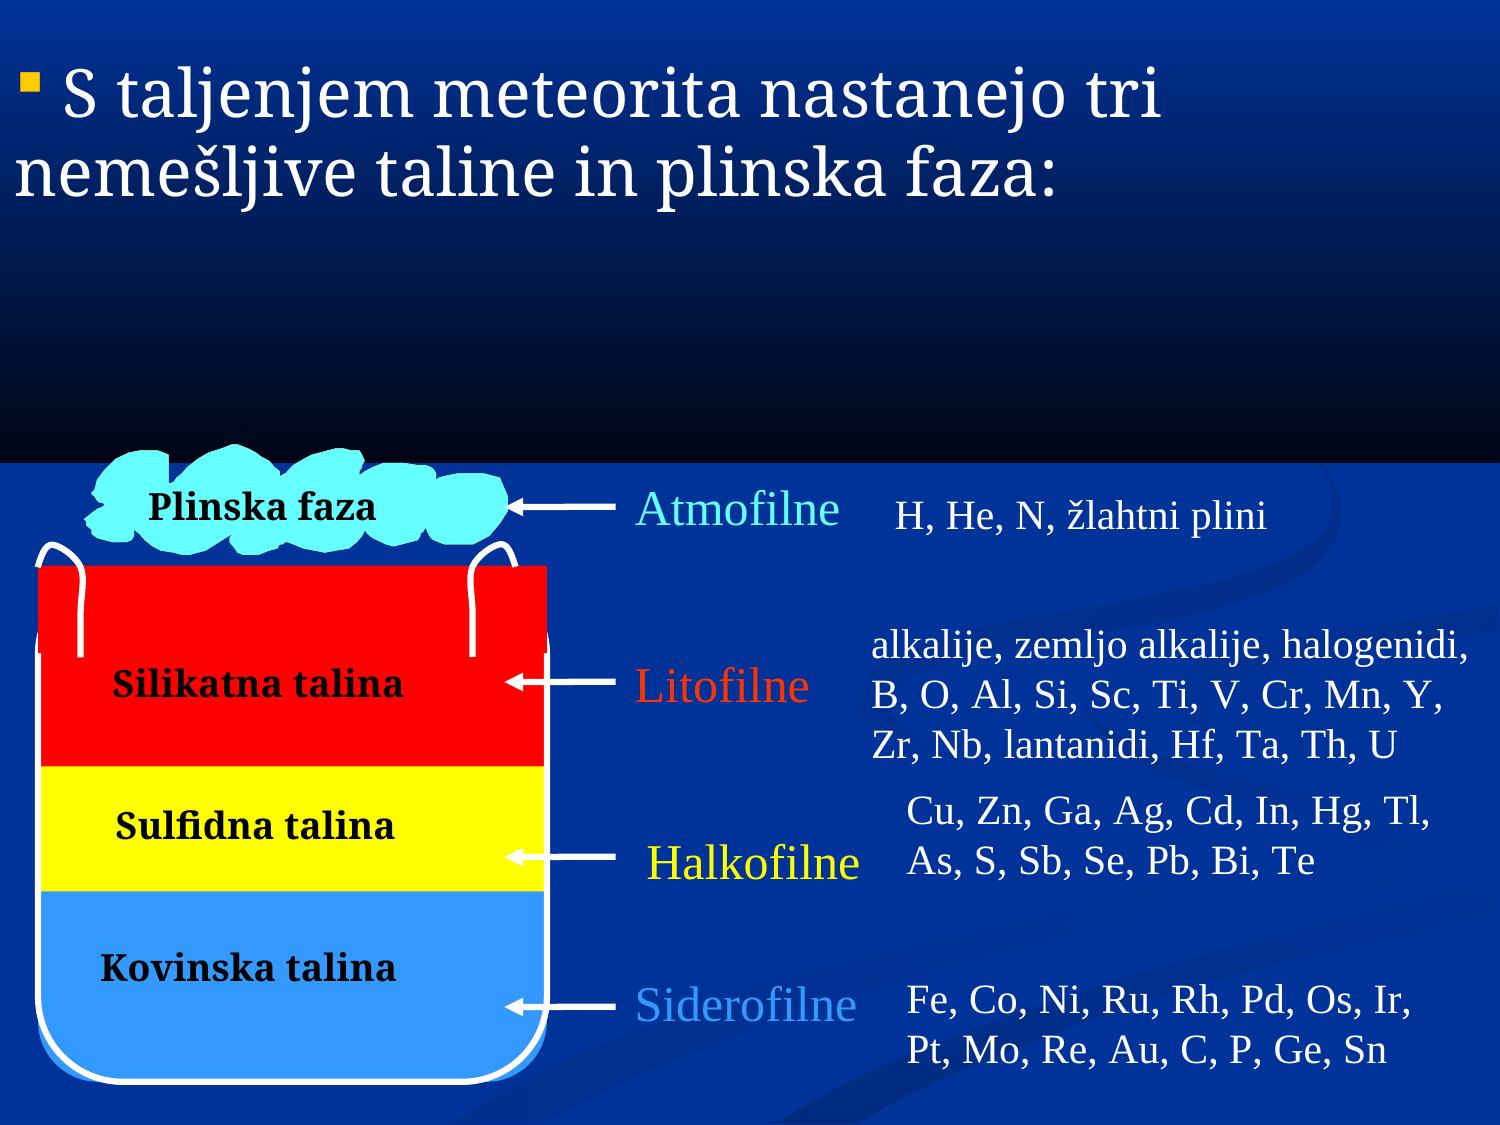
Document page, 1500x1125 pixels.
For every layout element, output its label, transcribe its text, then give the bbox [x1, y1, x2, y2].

text_box Sulfidna talina [115, 802, 397, 848]
text_box Silikatna talina [112, 660, 406, 706]
text_box [38, 1024, 96, 1082]
text_box [83, 444, 508, 555]
text_box Kovinska talina [100, 943, 408, 989]
text_box Plinska faza [148, 483, 379, 529]
text_box Fe, Co, Ni, Ru, Rh, Pd, Os, Ir, Pt, Mo, Re, Au, C, P, Ge, Sn [891, 964, 1471, 1080]
text_box S taljenjem meteorita nastanejo tri nemešljive taline in plinska faza: [0, 42, 1500, 219]
text_box Halkofilne [631, 822, 876, 898]
text_box Litofilne [619, 645, 826, 721]
text_box Atmofilne [619, 467, 856, 544]
text_box Siderofilne [619, 964, 873, 1040]
text_box H, He, N, žlahtni plini [879, 479, 1477, 546]
text_box alkalije, zemljo alkalije, halogenidi, B, O, Al, Si, Sc, Ti, V, Cr, Mn, Y, Zr, Nb, lantanidi, Hf, Ta, Th, U [856, 609, 1500, 776]
text_box [38, 565, 547, 1078]
text_box Cu, Zn, Ga, Ag, Cd, In, Hg, Tl, As, S, Sb, Se, Pb, Bi, Te [891, 774, 1500, 891]
text_box [489, 1024, 547, 1082]
